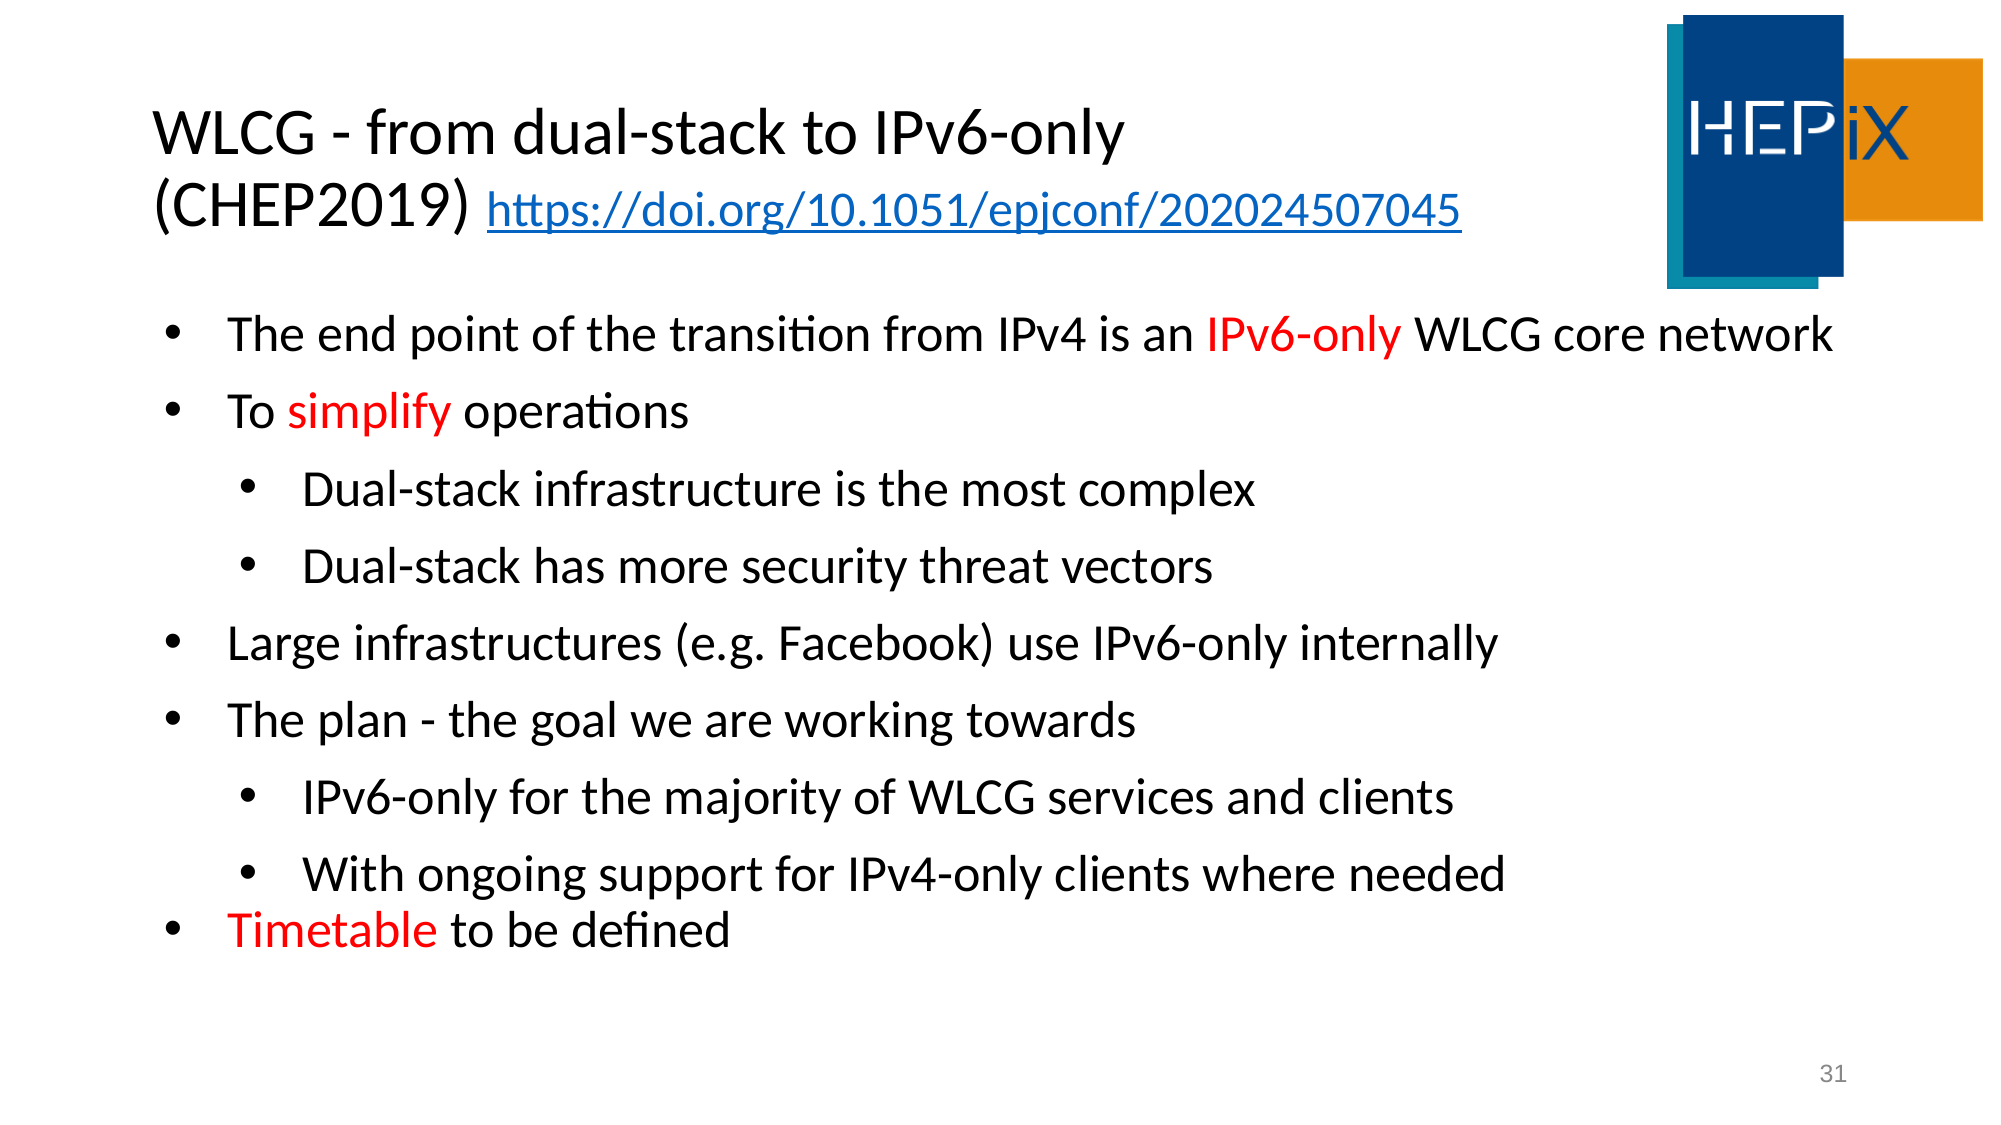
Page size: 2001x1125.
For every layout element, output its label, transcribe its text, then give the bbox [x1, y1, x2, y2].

title WLCG - from dual-stack to IPv6-only (CHEP2019) https://doi.org/10.1051/epjconf/202024507045 [137, 59, 1863, 278]
picture [1667, 15, 1983, 289]
slide_number <number> [1412, 1042, 1863, 1103]
list The end point of the transition from IPv4 is an IPv6-only WLCG core network To simplify operations Dual-stack infrastructure is the most complex Dual-stack has more security threat vectors Large infrastructures (e.g. Facebook) use IPv6-only internally The plan - the goal we are working towards IPv6-only for the majority of WLCG services and clients With ongoing support for IPv4-only clients where needed Timetable to be defined [137, 299, 1863, 1014]
